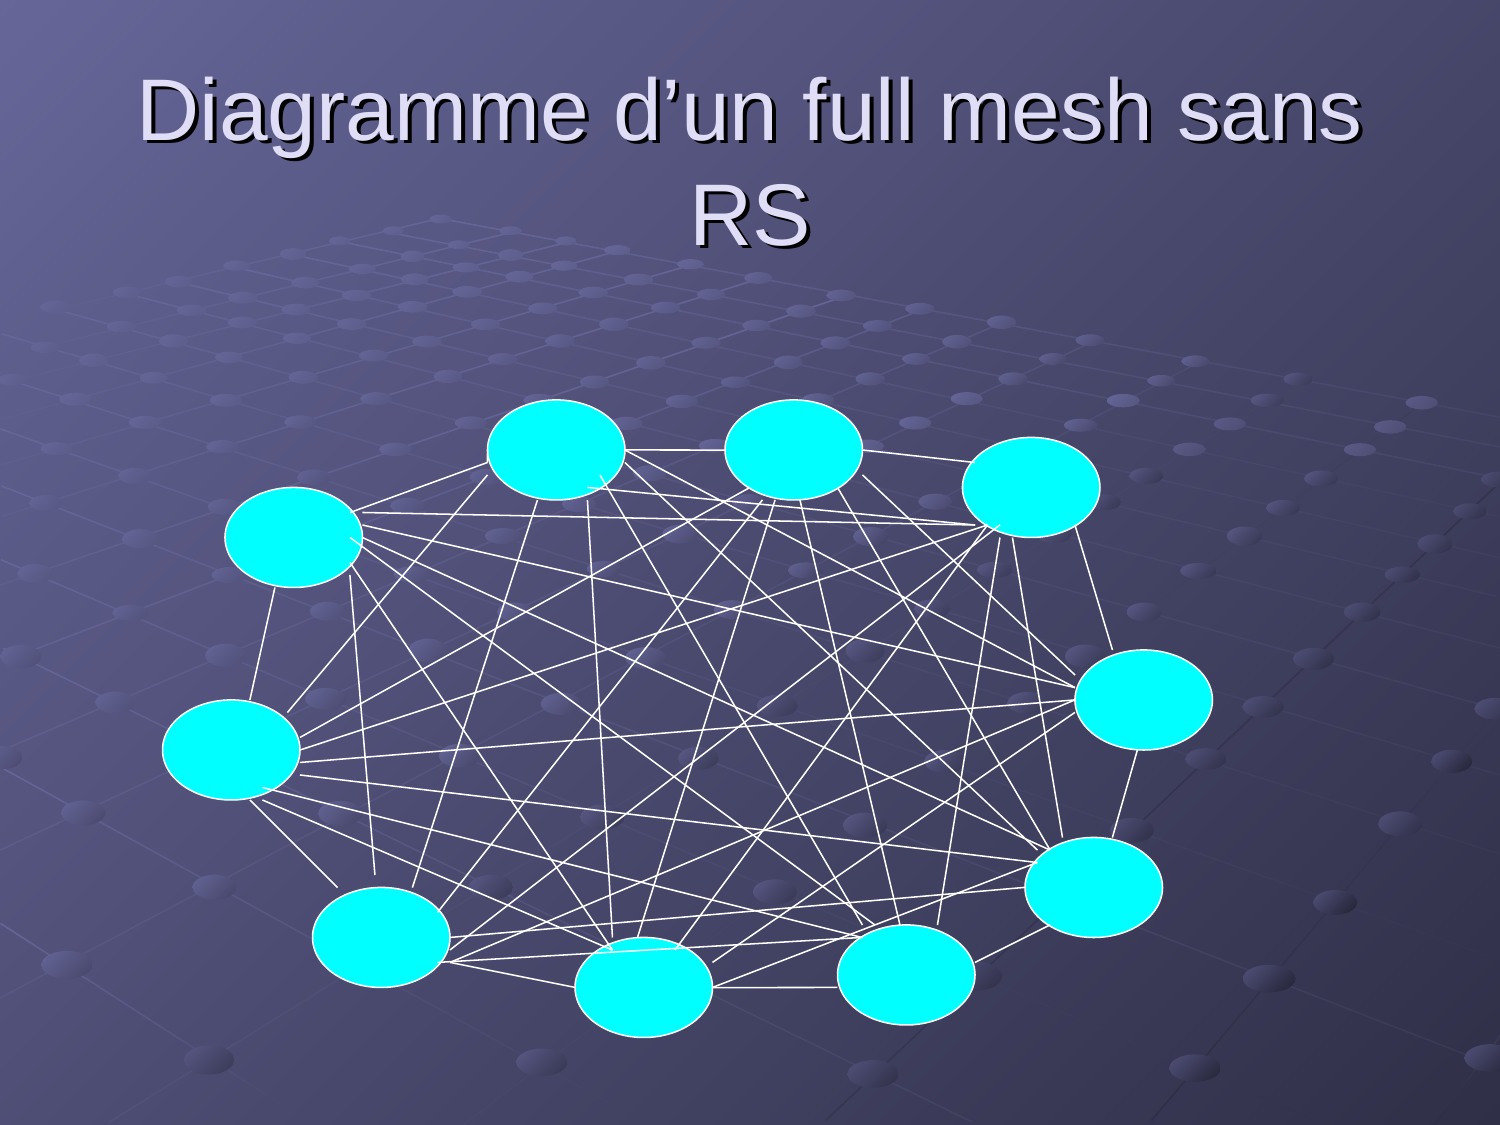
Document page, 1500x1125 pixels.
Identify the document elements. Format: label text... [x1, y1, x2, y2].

text_box [1025, 837, 1163, 938]
text_box [312, 887, 450, 988]
text_box [225, 487, 363, 588]
text_box [962, 437, 1101, 538]
title Diagramme d’un full mesh sans RS [75, 45, 1426, 233]
text_box [1075, 649, 1213, 751]
text_box [162, 699, 300, 800]
text_box [837, 924, 976, 1025]
text_box [595, 947, 610, 952]
text_box [575, 949, 713, 1038]
text_box [725, 399, 863, 500]
text_box [610, 937, 678, 951]
text_box [487, 399, 625, 500]
